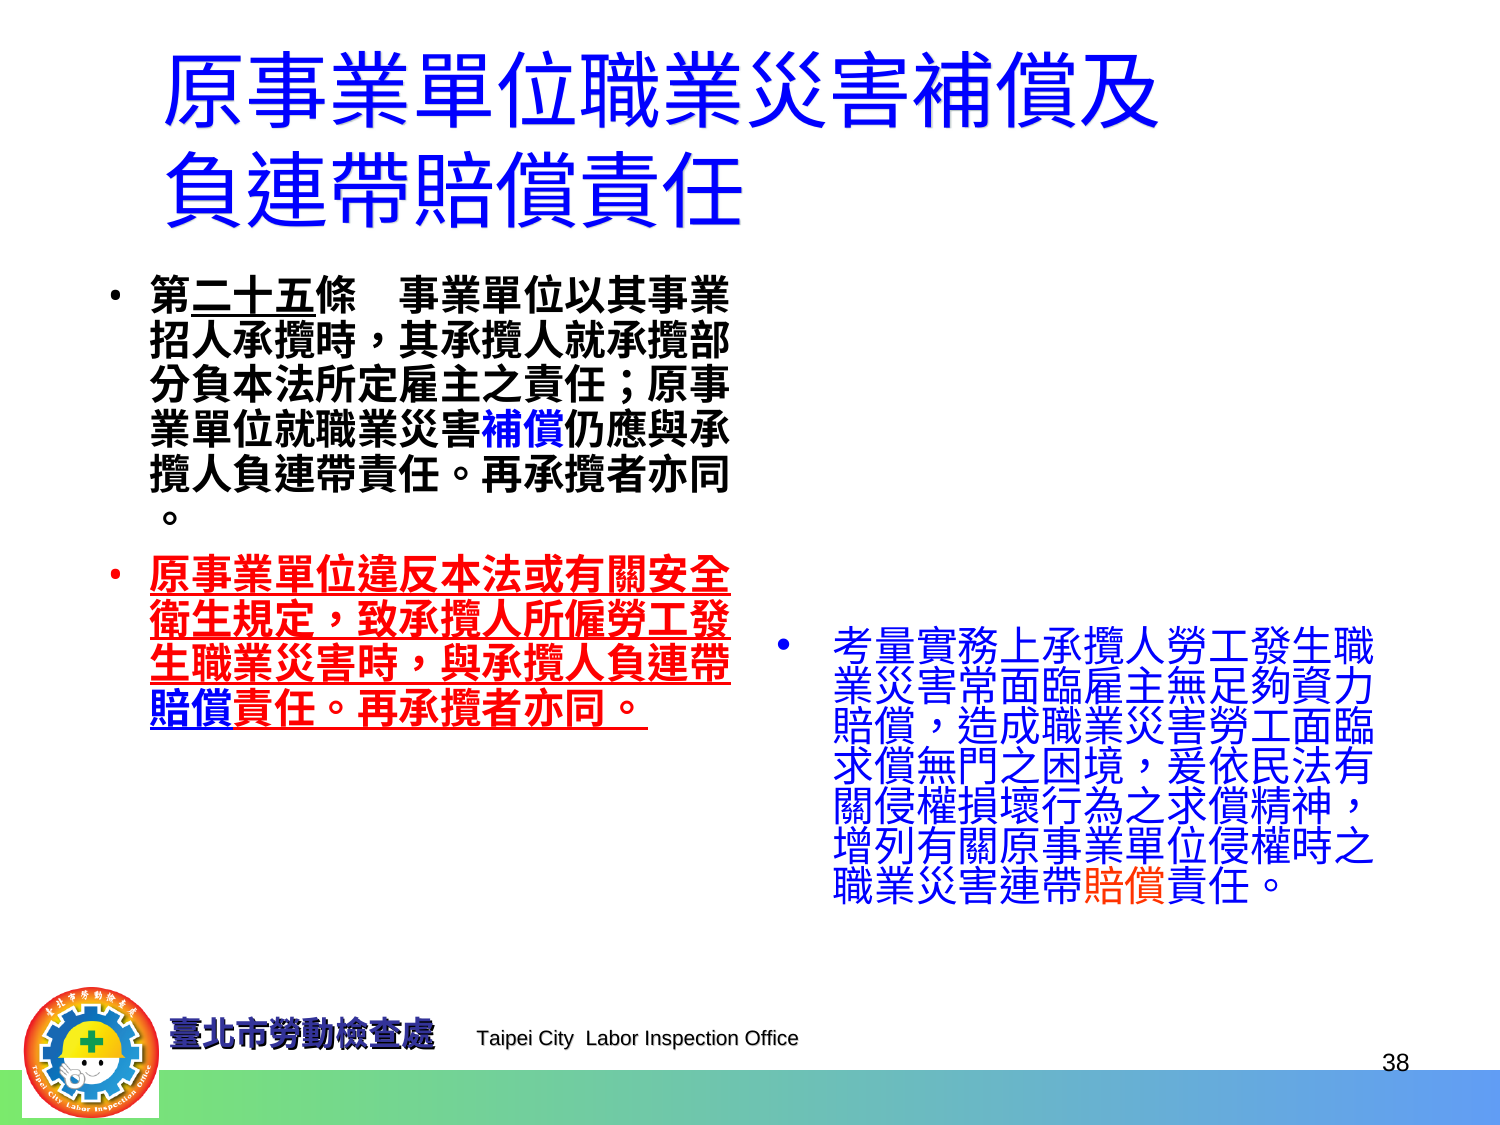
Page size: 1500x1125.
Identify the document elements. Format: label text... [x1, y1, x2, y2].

text_box 原事業單位職業災害補償及 負連帶賠償責任 [147, 30, 1177, 247]
text_box <編號> [1074, 1024, 1426, 1100]
list 考量實務上承攬人勞工發生職業災害常面臨雇主無足夠資力賠償，造成職業災害勞工面臨求償無門之困境，爰依民法有關侵權損壞行為之求償精神，增列有關原事業單位侵權時之職業災害連帶賠償責任。 [761, 621, 1425, 920]
list 第二十五條 事業單位以其事業招人承攬時，其承攬人就承攬部分負本法所定雇主之責任；原事業單位就職業災害補償仍應與承攬人負連帶責任。再承攬者亦同。 原事業單位違反本法或有關安全衛生規定，致承攬人所僱勞工發生職業災害時，與承攬人負連帶賠償責任。再承攬者亦同。 [88, 267, 751, 745]
picture [22, 987, 159, 1118]
